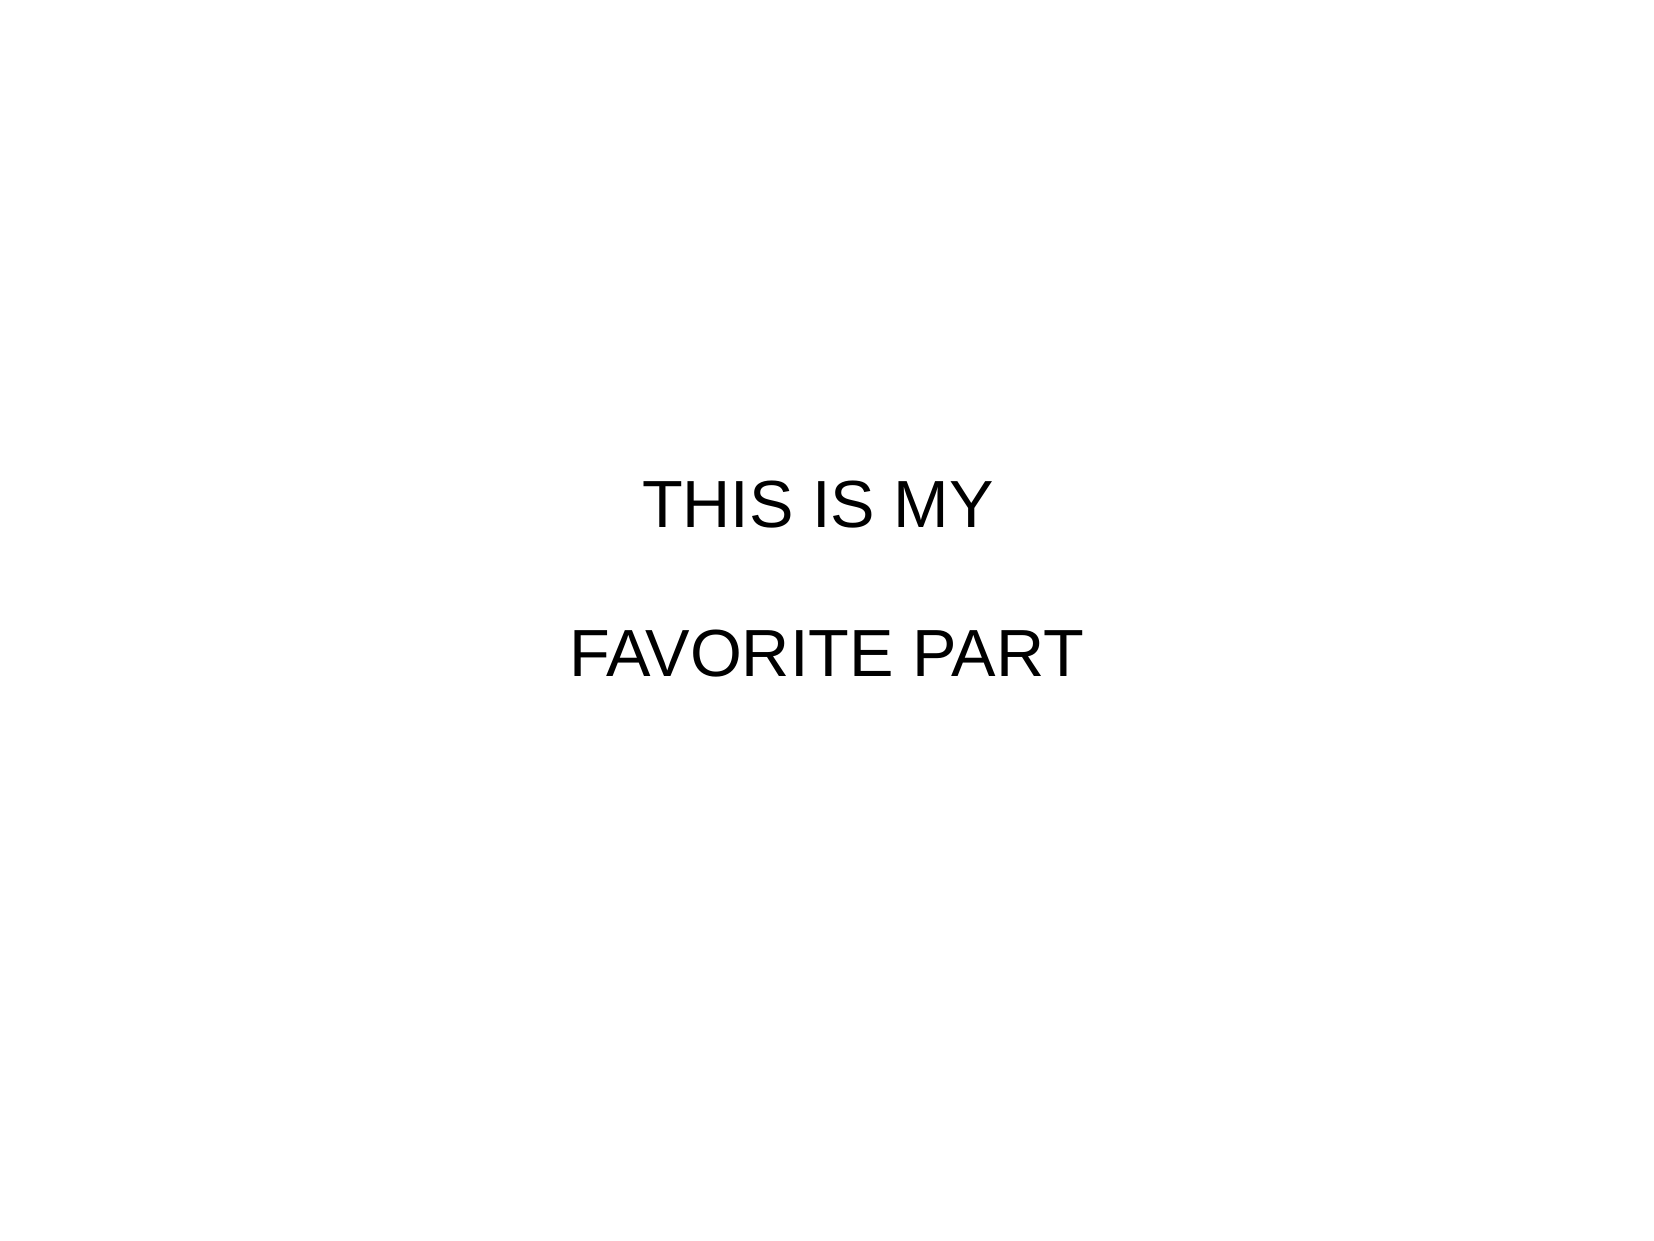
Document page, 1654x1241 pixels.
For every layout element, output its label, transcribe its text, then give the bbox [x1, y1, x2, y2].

subtitle THIS IS MY FAVORITE PART [82, 49, 1571, 1109]
